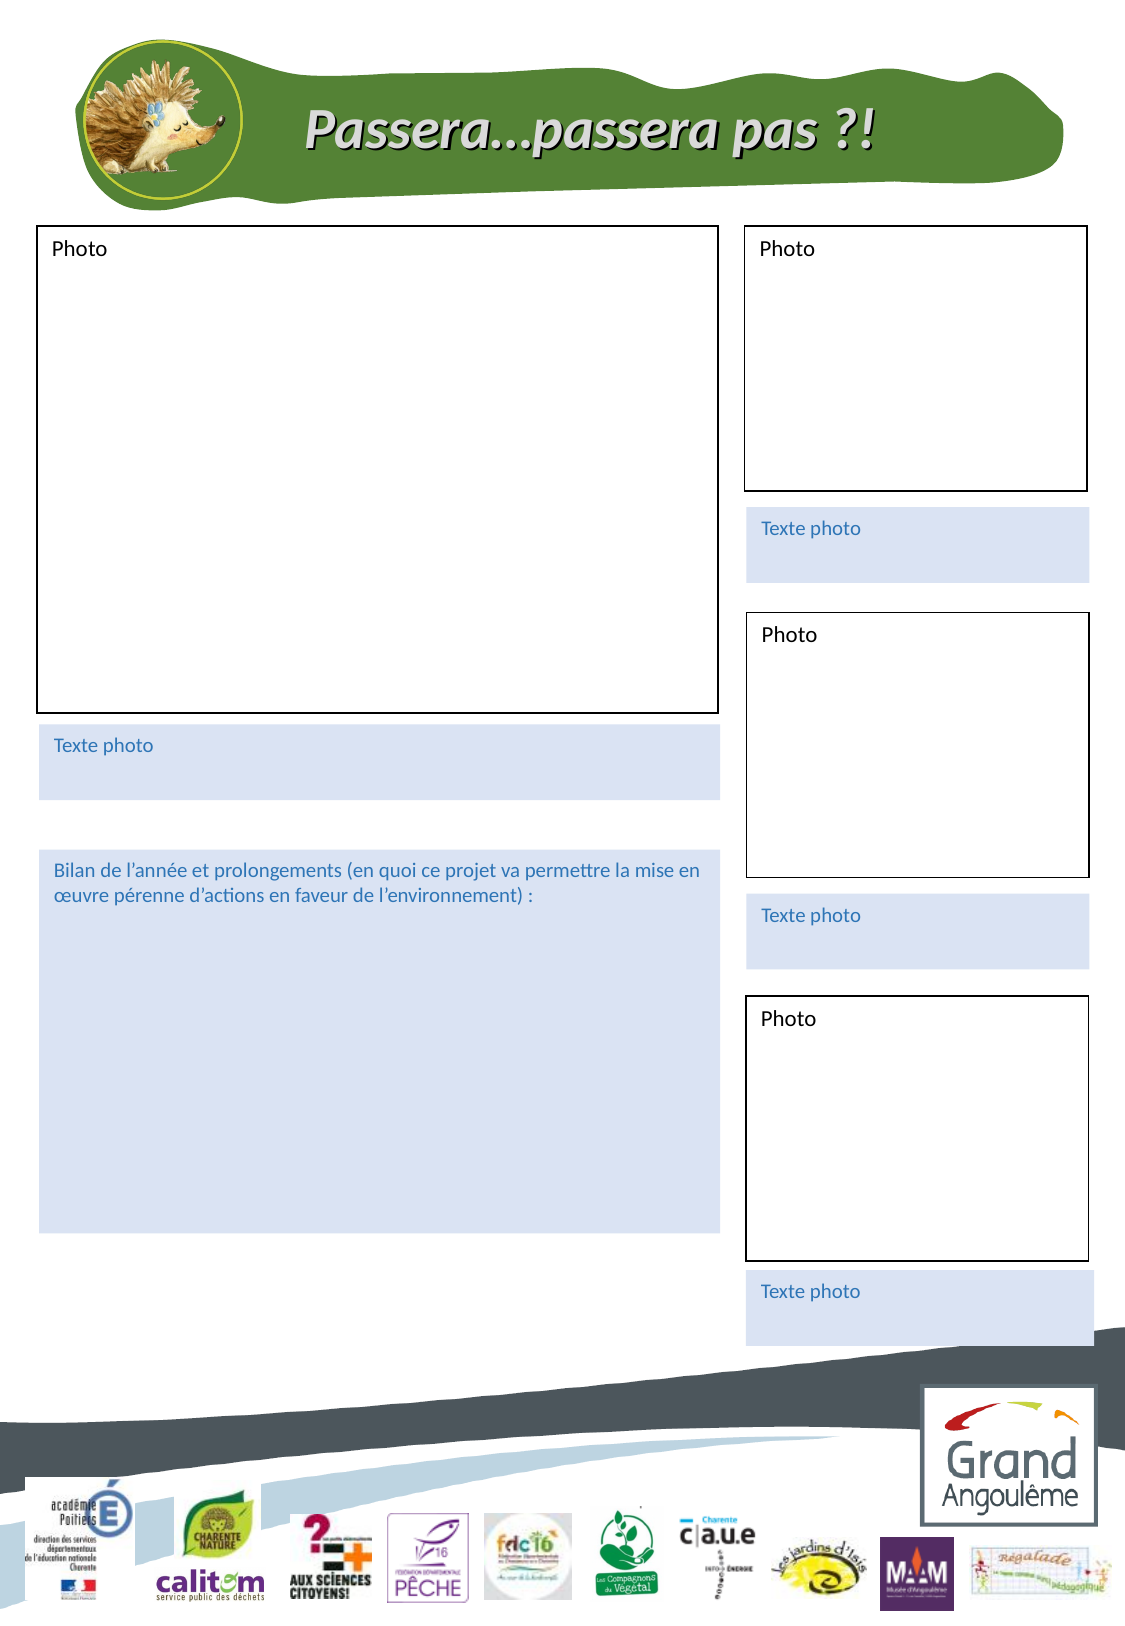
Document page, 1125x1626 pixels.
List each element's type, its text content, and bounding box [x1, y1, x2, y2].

text_box Texte photo [746, 507, 1090, 583]
text_box Photo [744, 225, 1088, 491]
text_box Photo [36, 225, 718, 714]
picture [0, 1312, 1125, 1625]
text_box Passera…passera pas ?! [256, 63, 1064, 204]
text_box Texte photo [39, 724, 721, 801]
picture [70, 27, 256, 213]
text_box Texte photo [745, 1270, 1095, 1346]
text_box Photo [745, 995, 1089, 1261]
text_box Photo [746, 612, 1090, 878]
text_box Bilan de l’année et prolongements (en quoi ce projet va permettre la mise en œuvre pérenne d’actions en faveur de l’environnement) : [39, 849, 721, 1234]
text_box Texte photo [746, 893, 1090, 970]
